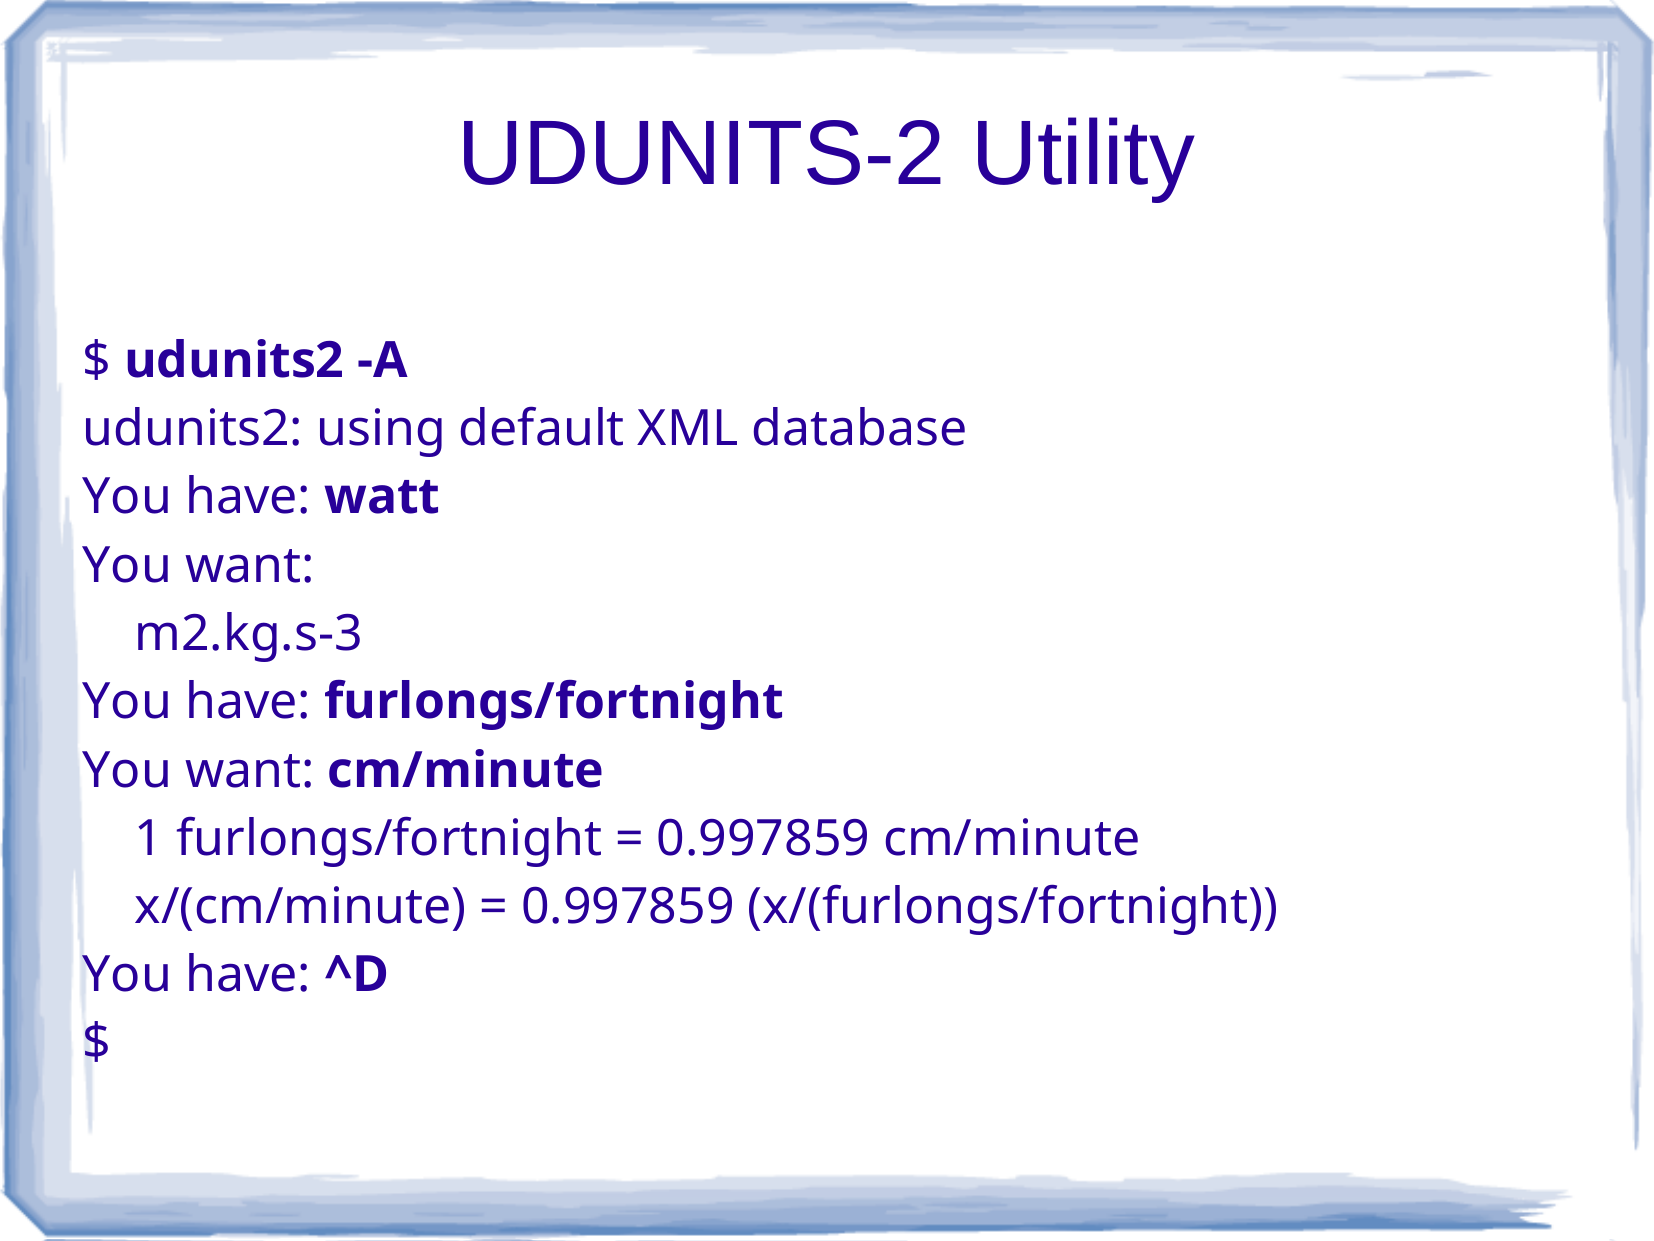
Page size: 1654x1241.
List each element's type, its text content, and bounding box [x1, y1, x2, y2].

picture [0, 0, 1654, 1241]
subtitle $ udunits2 -A udunits2: using default XML database You have: watt You want: m2.kg.s-3 You have: furlongs/fortnight You want: cm/minute 1 furlongs/fortnight = 0.997859 cm/minute x/(cm/minute) = 0.997859 (x/(furlongs/fortnight)) You have: ^D $ [82, 231, 1571, 1168]
title UDUNITS-2 Utility [82, 49, 1571, 231]
